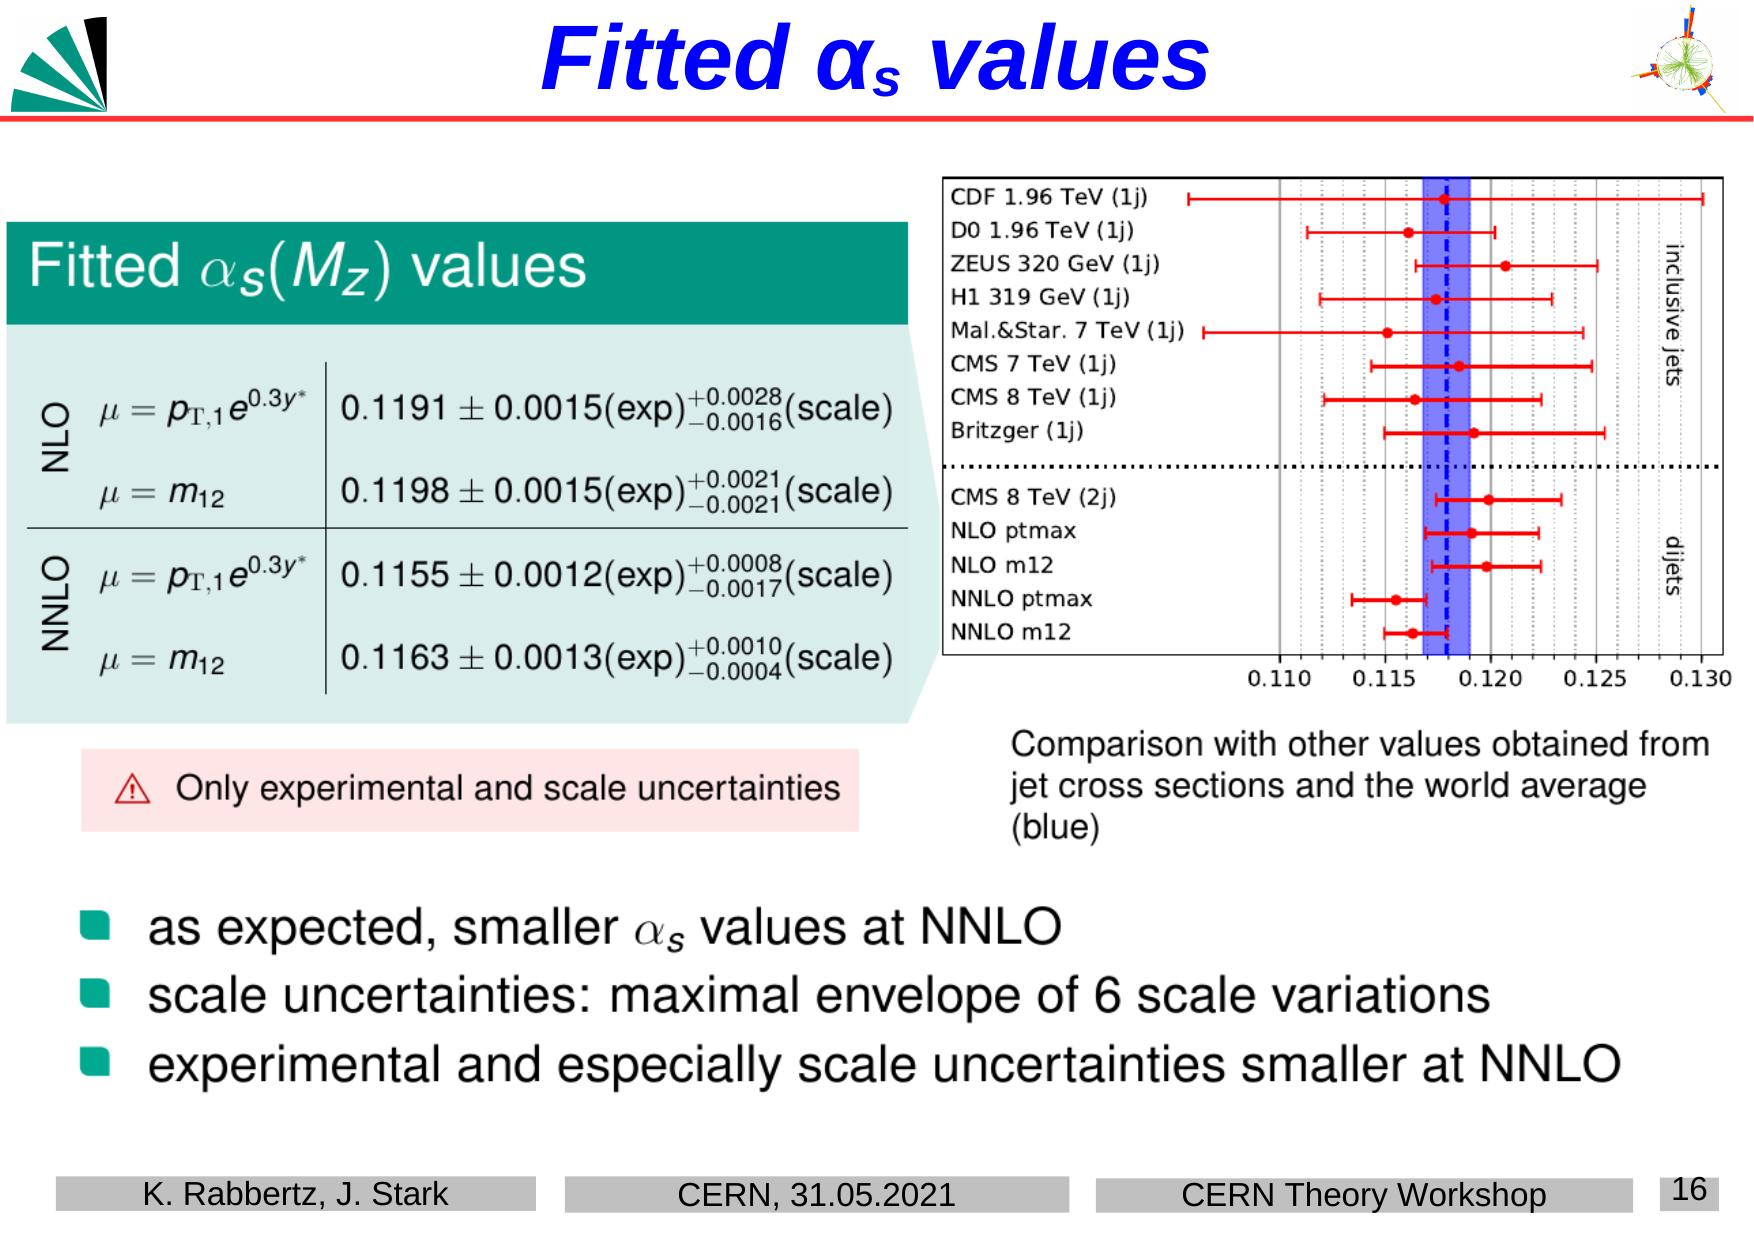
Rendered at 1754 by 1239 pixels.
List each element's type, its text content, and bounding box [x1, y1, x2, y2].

title Fitted αs values [124, 0, 1630, 116]
picture [11, 17, 107, 113]
picture [1631, 5, 1739, 113]
picture [4, 158, 1754, 1136]
